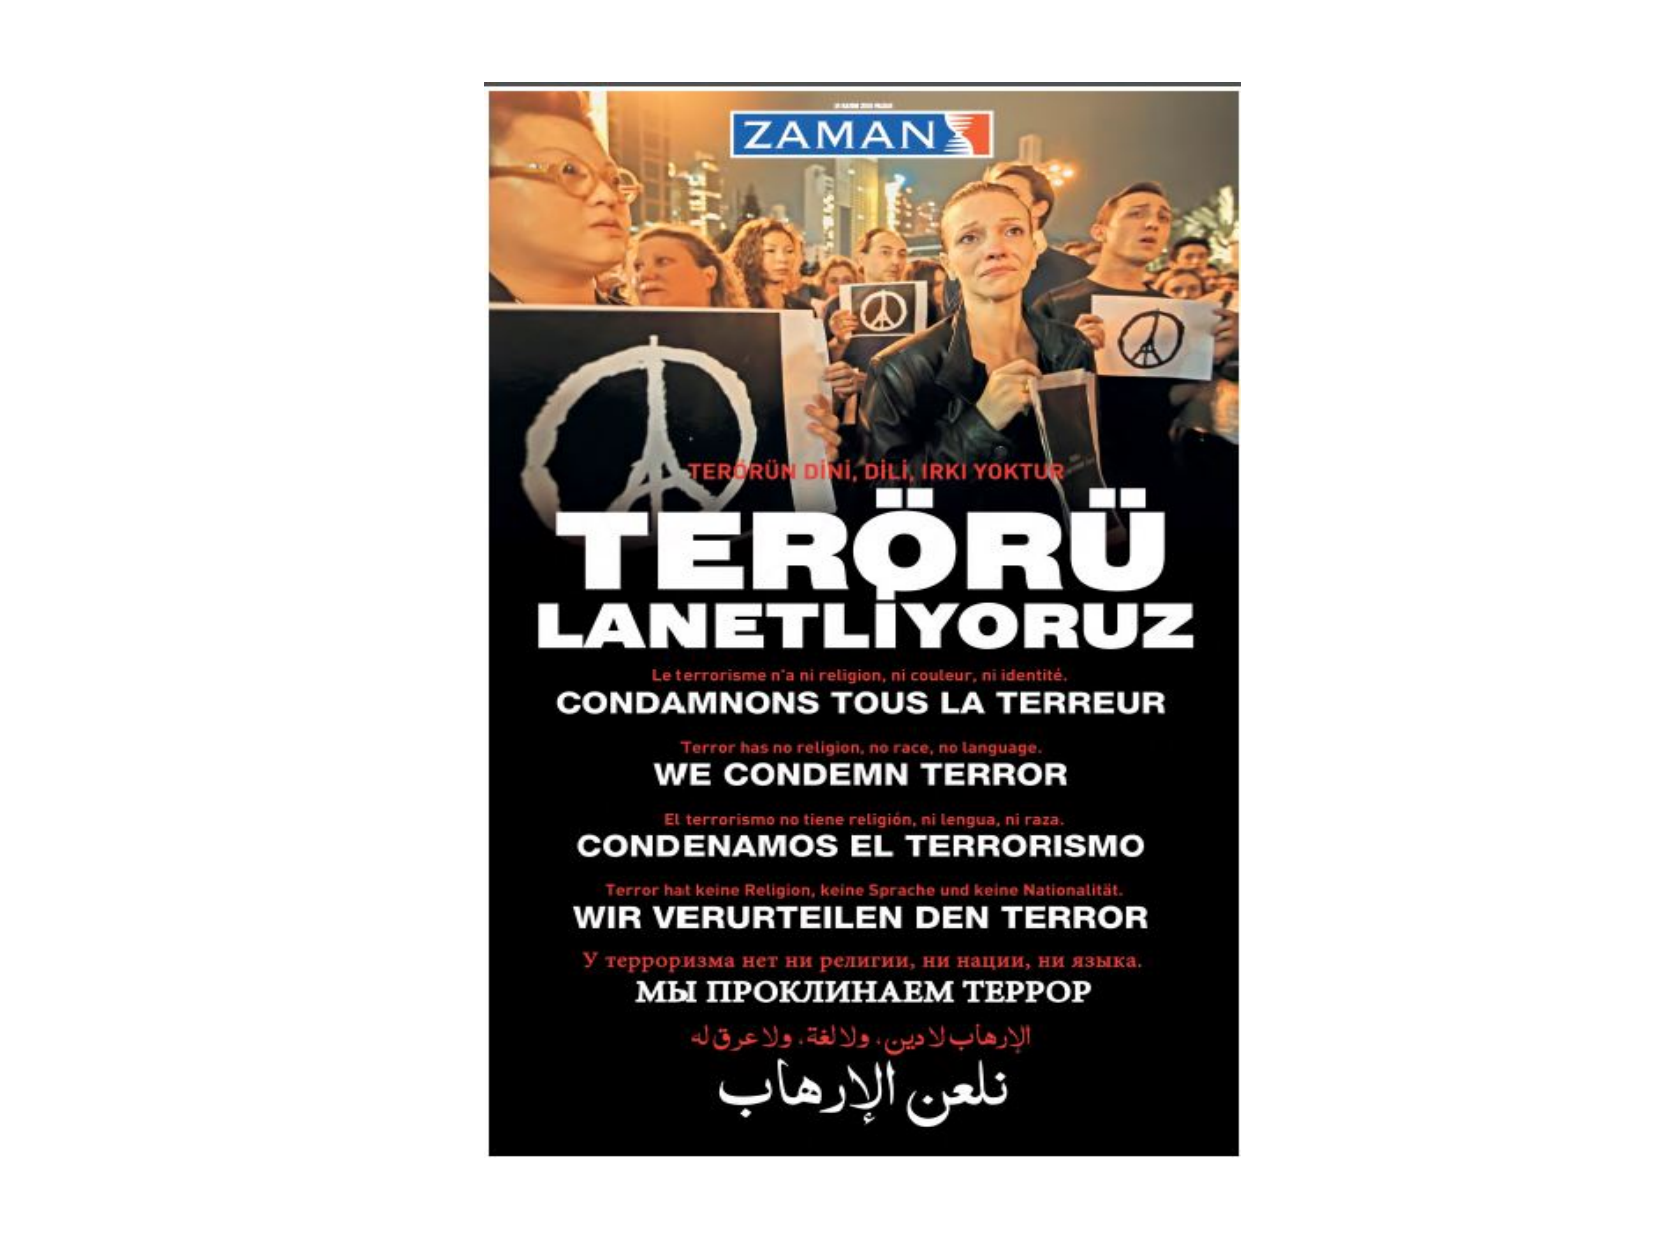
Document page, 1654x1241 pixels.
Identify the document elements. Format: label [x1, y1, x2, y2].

picture [484, 82, 1241, 1158]
